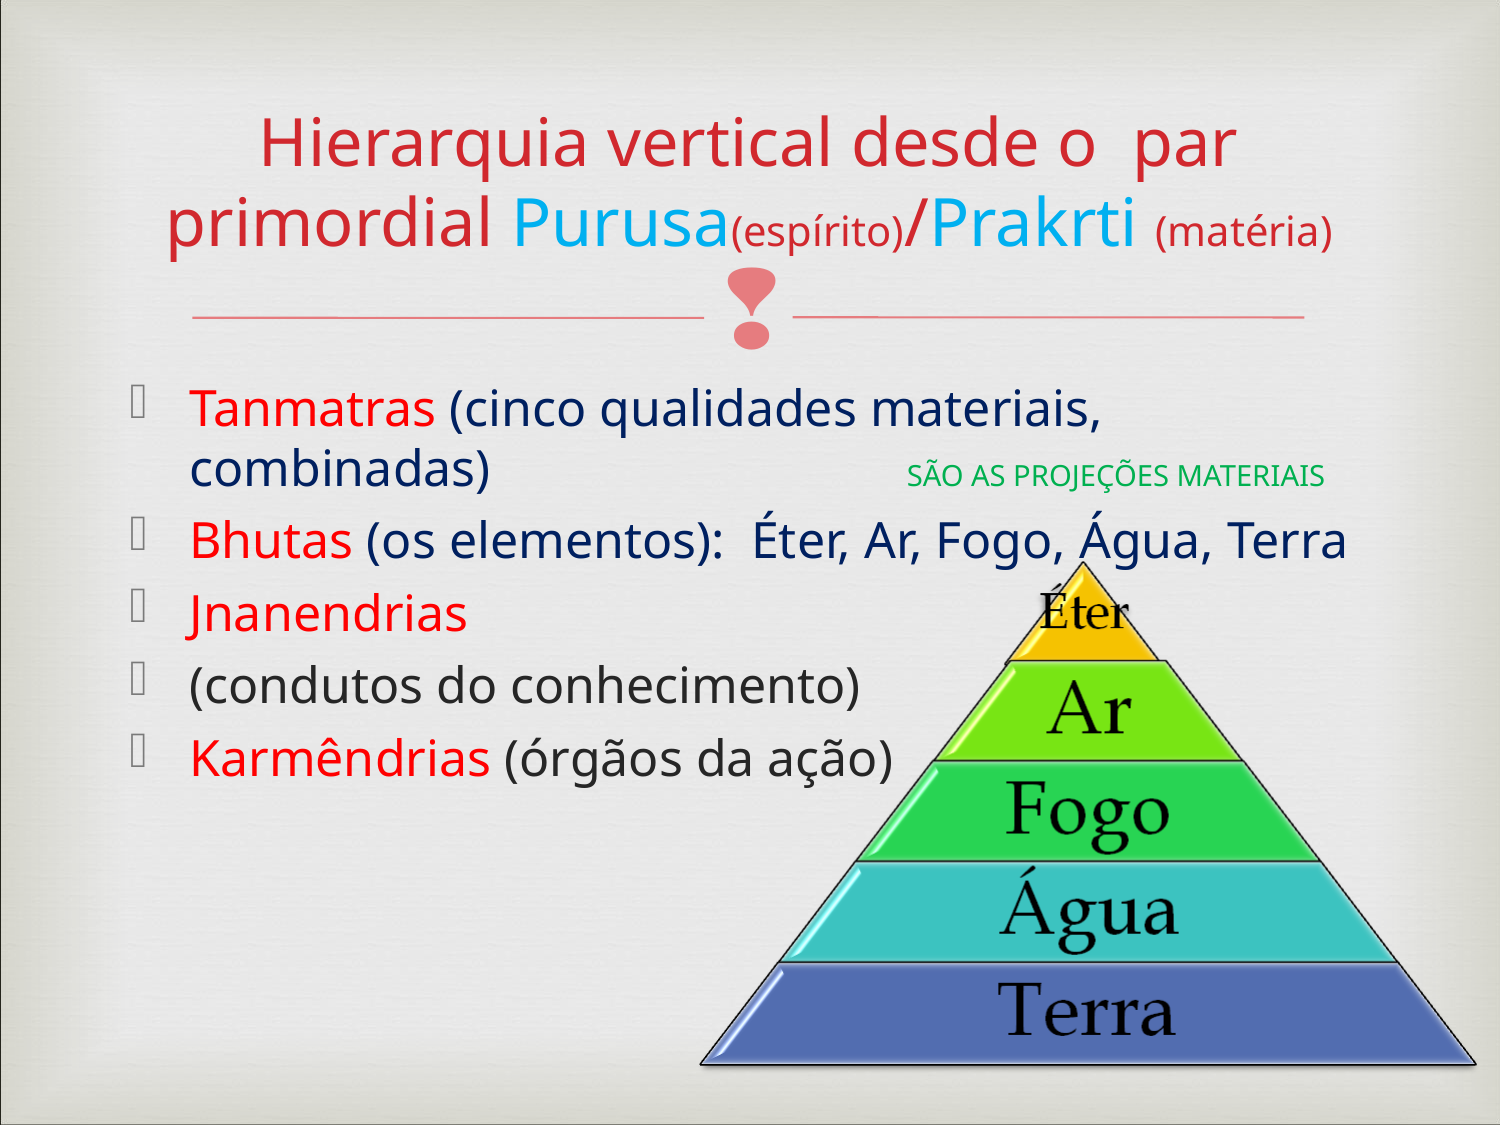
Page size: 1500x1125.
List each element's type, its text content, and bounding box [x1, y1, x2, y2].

list Tanmatras (cinco qualidades materiais, combinadas) SÃO AS PROJEÇÕES MATERIAIS Bhutas (os elementos): Éter, Ar, Fogo, Água, Terra Jnanendrias (condutos do conhecimento) Karmêndrias (órgãos da ação) [114, 368, 1386, 1005]
picture [0, 0, 1500, 1125]
title Hierarquia vertical desde o par primordial Purusa(espírito)/Prakrti (matéria) [113, 92, 1386, 268]
